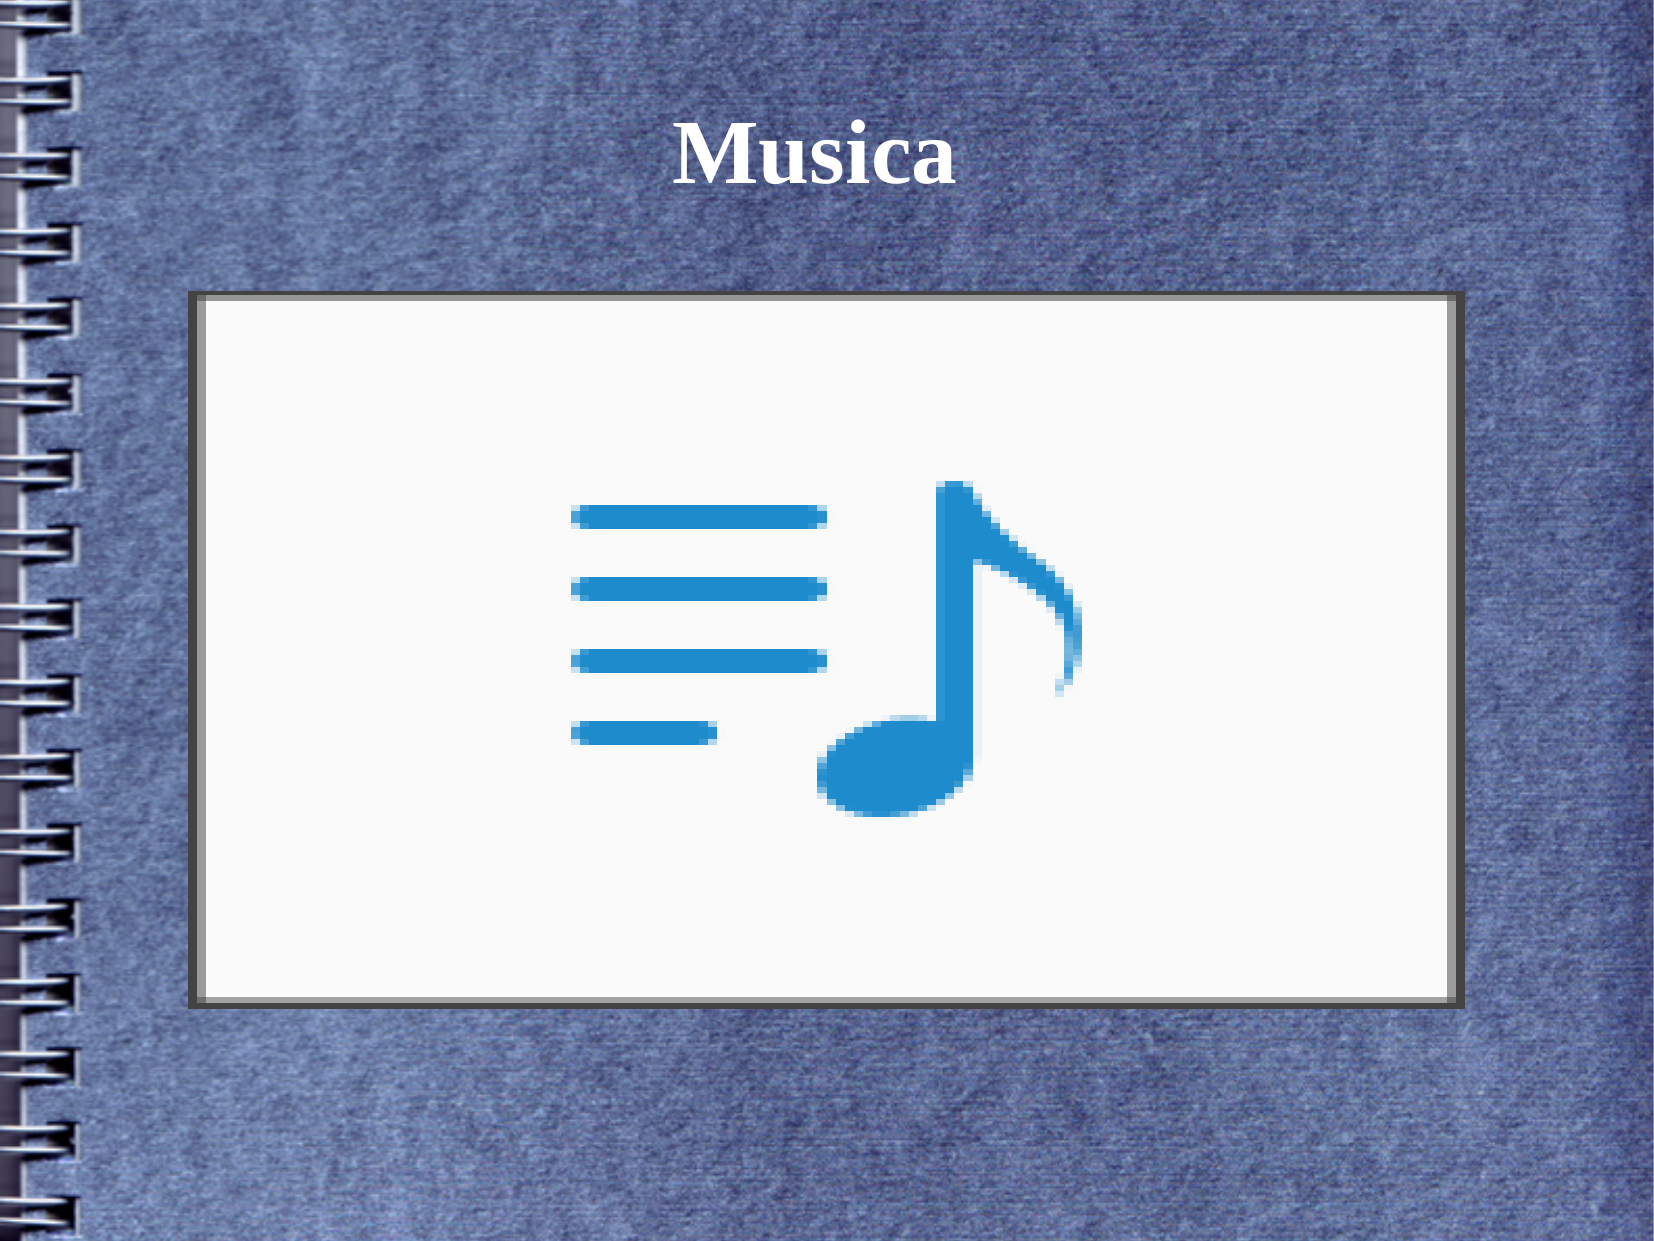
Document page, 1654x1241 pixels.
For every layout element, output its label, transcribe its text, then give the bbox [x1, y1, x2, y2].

text_box [187, 290, 1466, 1010]
picture [0, 0, 1654, 1241]
title Musica [82, 49, 1571, 257]
